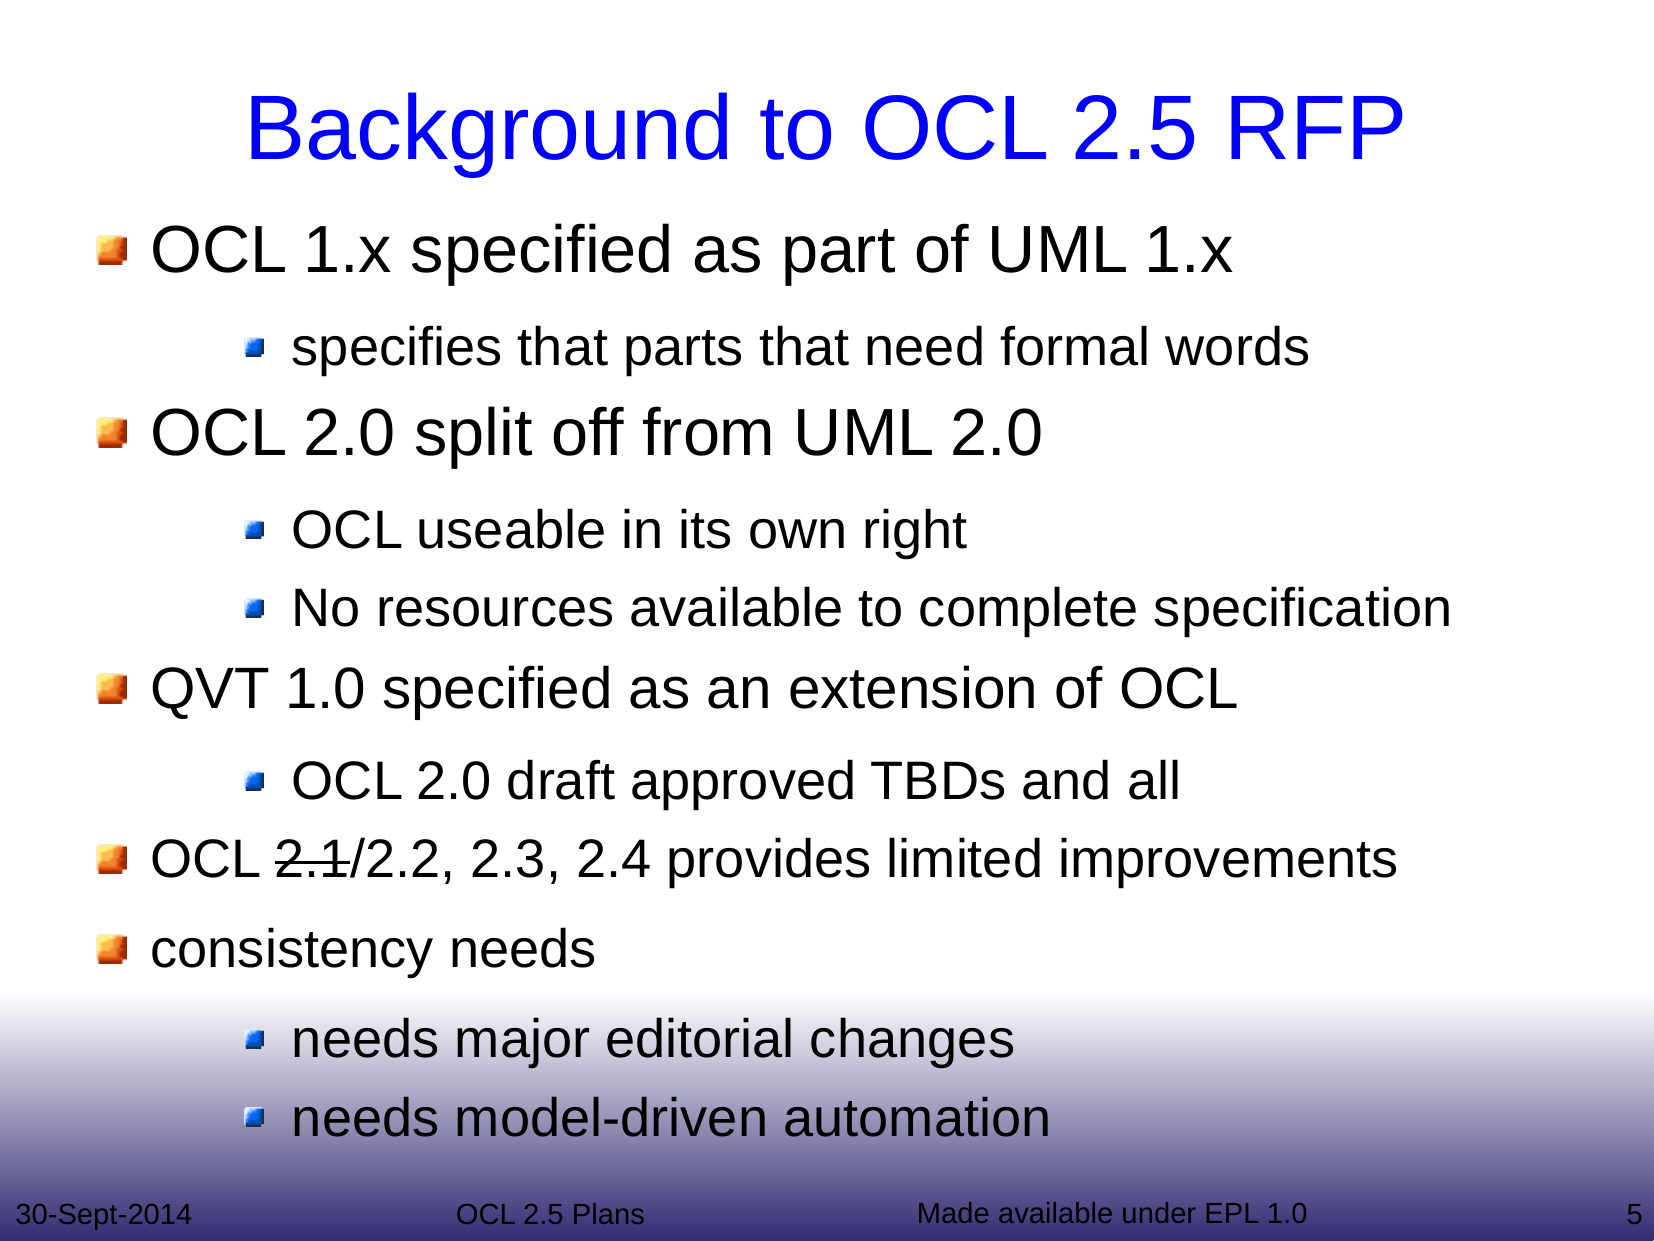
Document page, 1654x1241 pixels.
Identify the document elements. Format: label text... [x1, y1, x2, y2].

title Background to OCL 2.5 RFP [82, 49, 1571, 207]
list OCL 1.x specified as part of UML 1.x specifies that parts that need formal words OCL 2.0 split off from UML 2.0 OCL useable in its own right No resources available to complete specification QVT 1.0 specified as an extension of OCL OCL 2.0 draft approved TBDs and all OCL 2.1/2.2, 2.3, 2.4 provides limited improvements consistency needs needs major editorial changes needs model-driven automation [79, 212, 1568, 1148]
